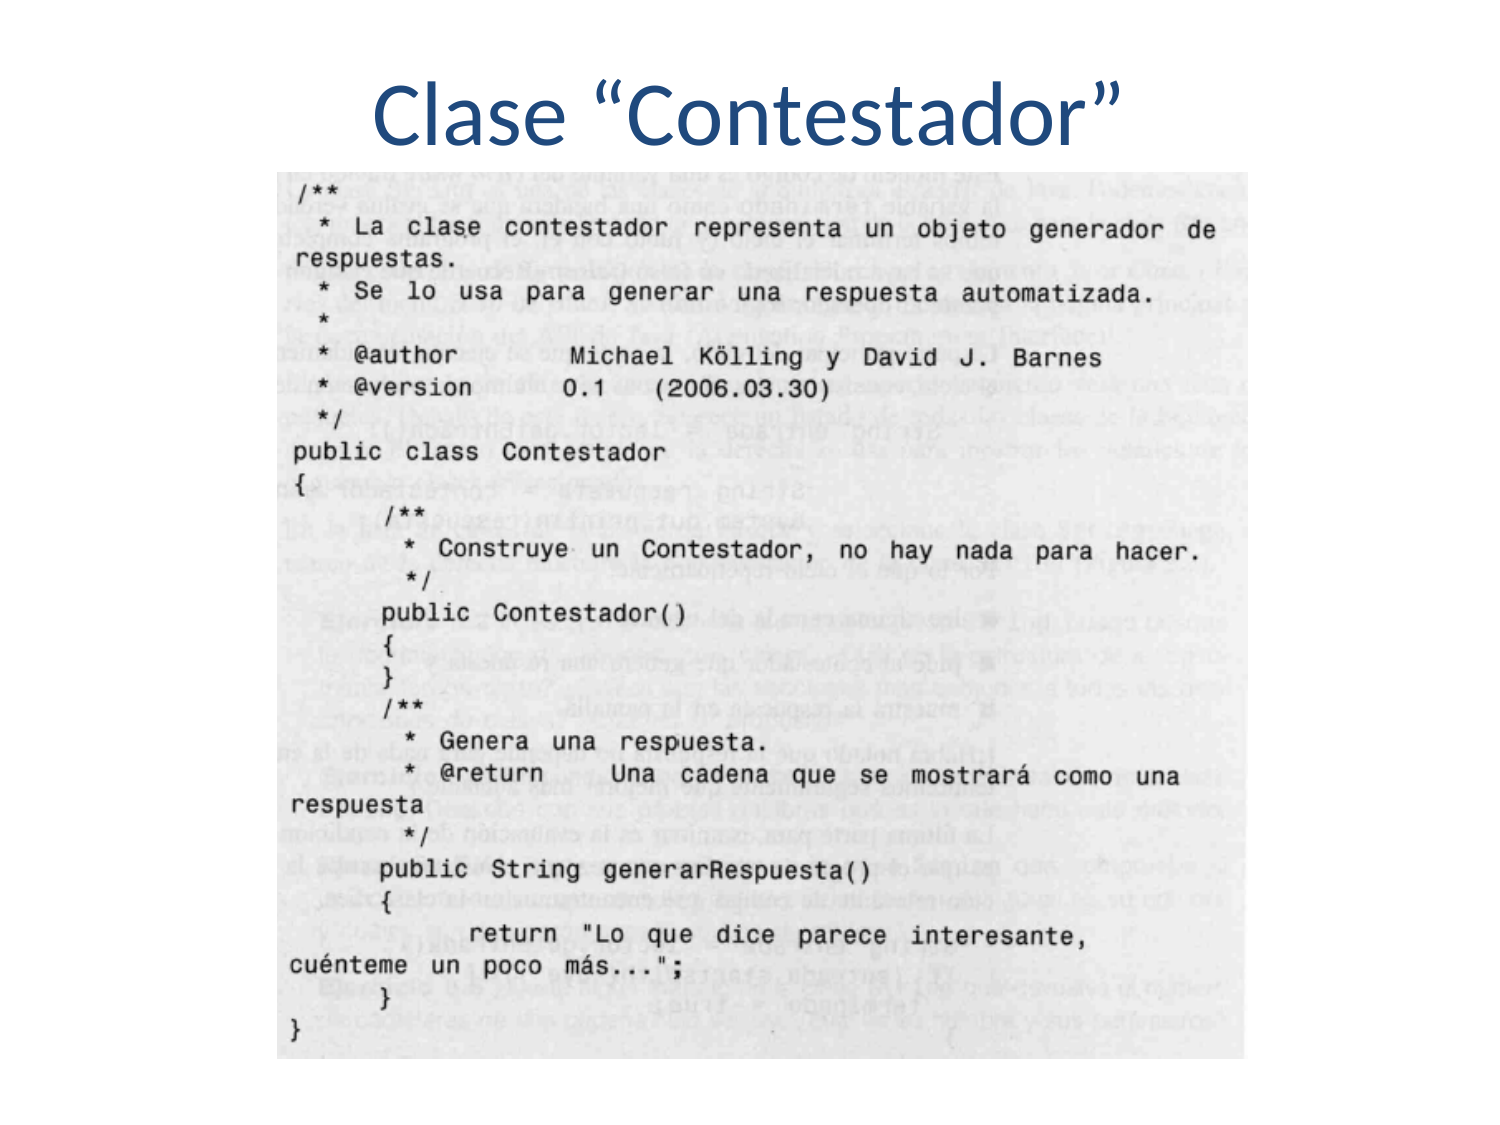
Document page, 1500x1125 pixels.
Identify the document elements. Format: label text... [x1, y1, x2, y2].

title Clase “Contestador” [75, 45, 1426, 173]
picture [277, 172, 1248, 1059]
